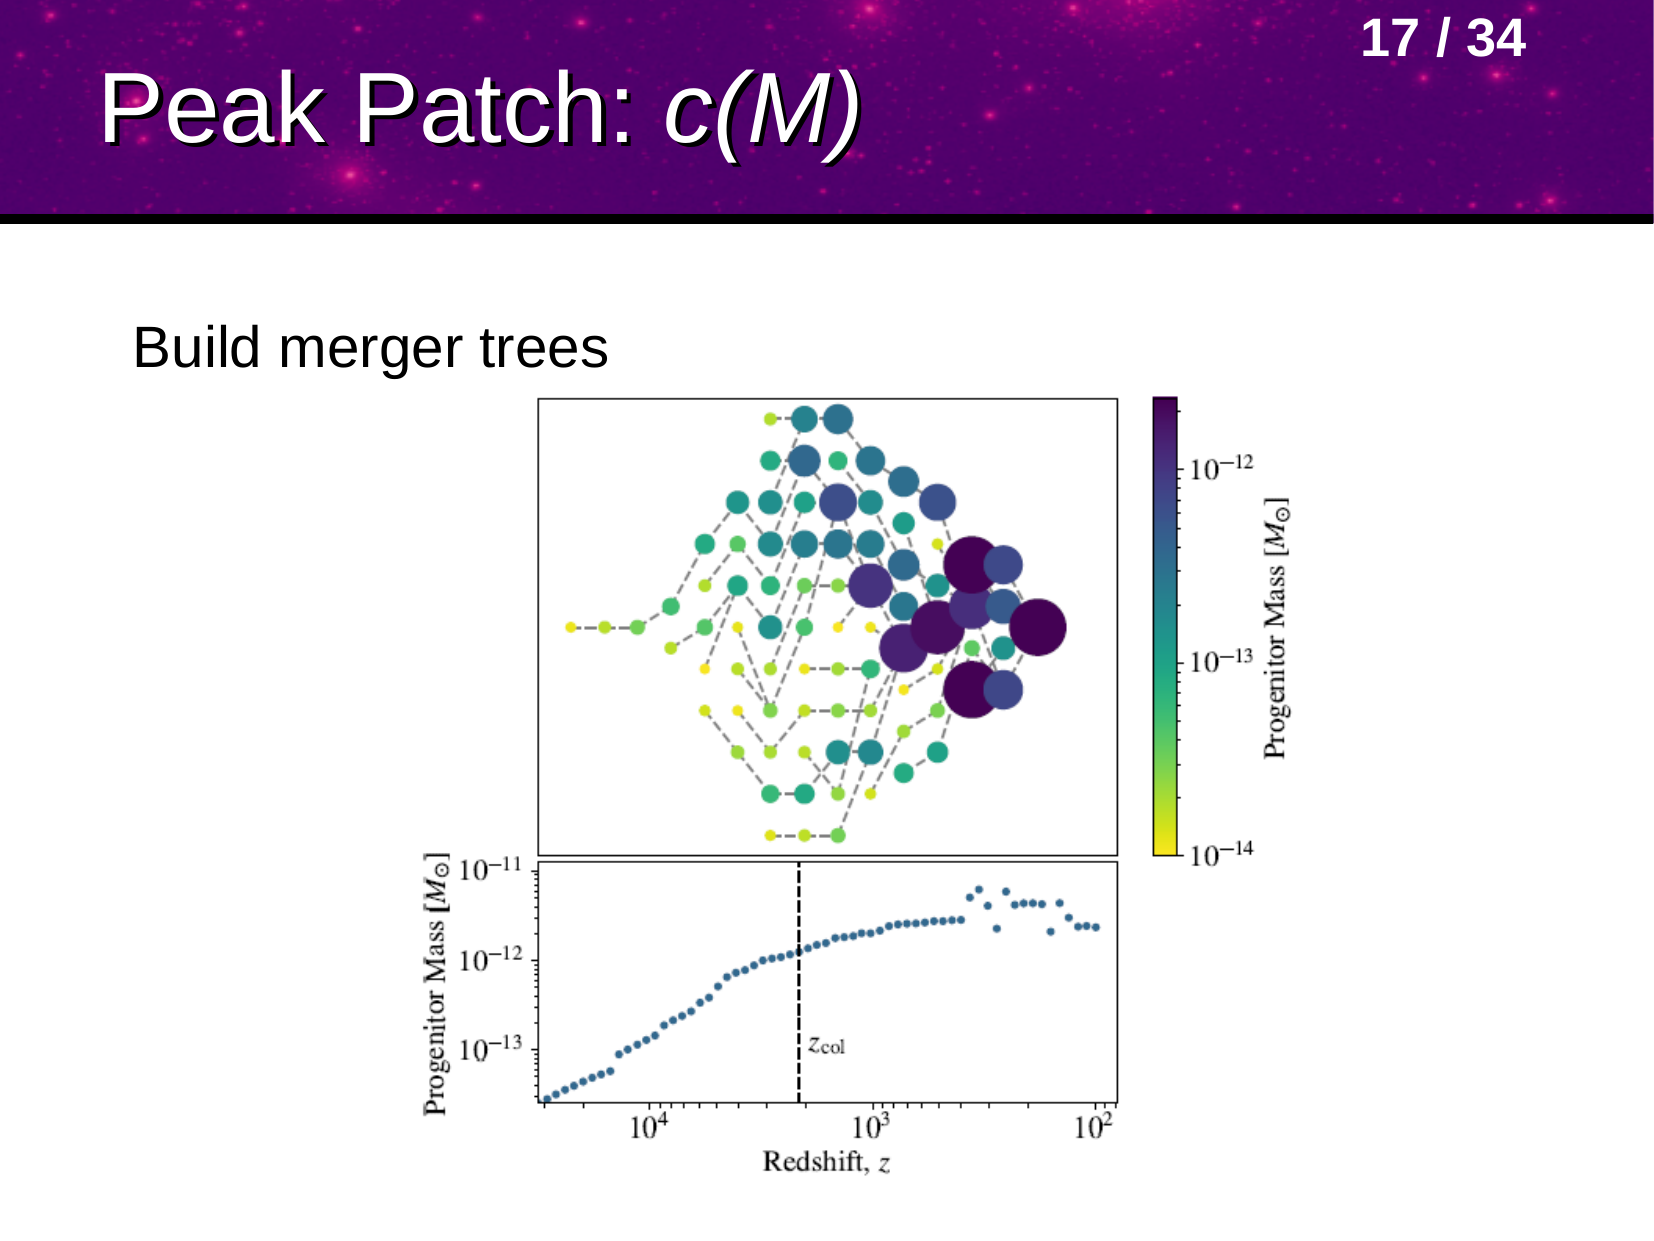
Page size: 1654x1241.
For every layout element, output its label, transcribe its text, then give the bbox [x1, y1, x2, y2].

text_box <number> / 34 [1345, 0, 1654, 77]
text_box Peak Patch: c(M) [82, 44, 1654, 283]
picture [389, 805, 1311, 1193]
text_box Build merger trees [118, 307, 1512, 805]
picture [0, 0, 1345, 214]
